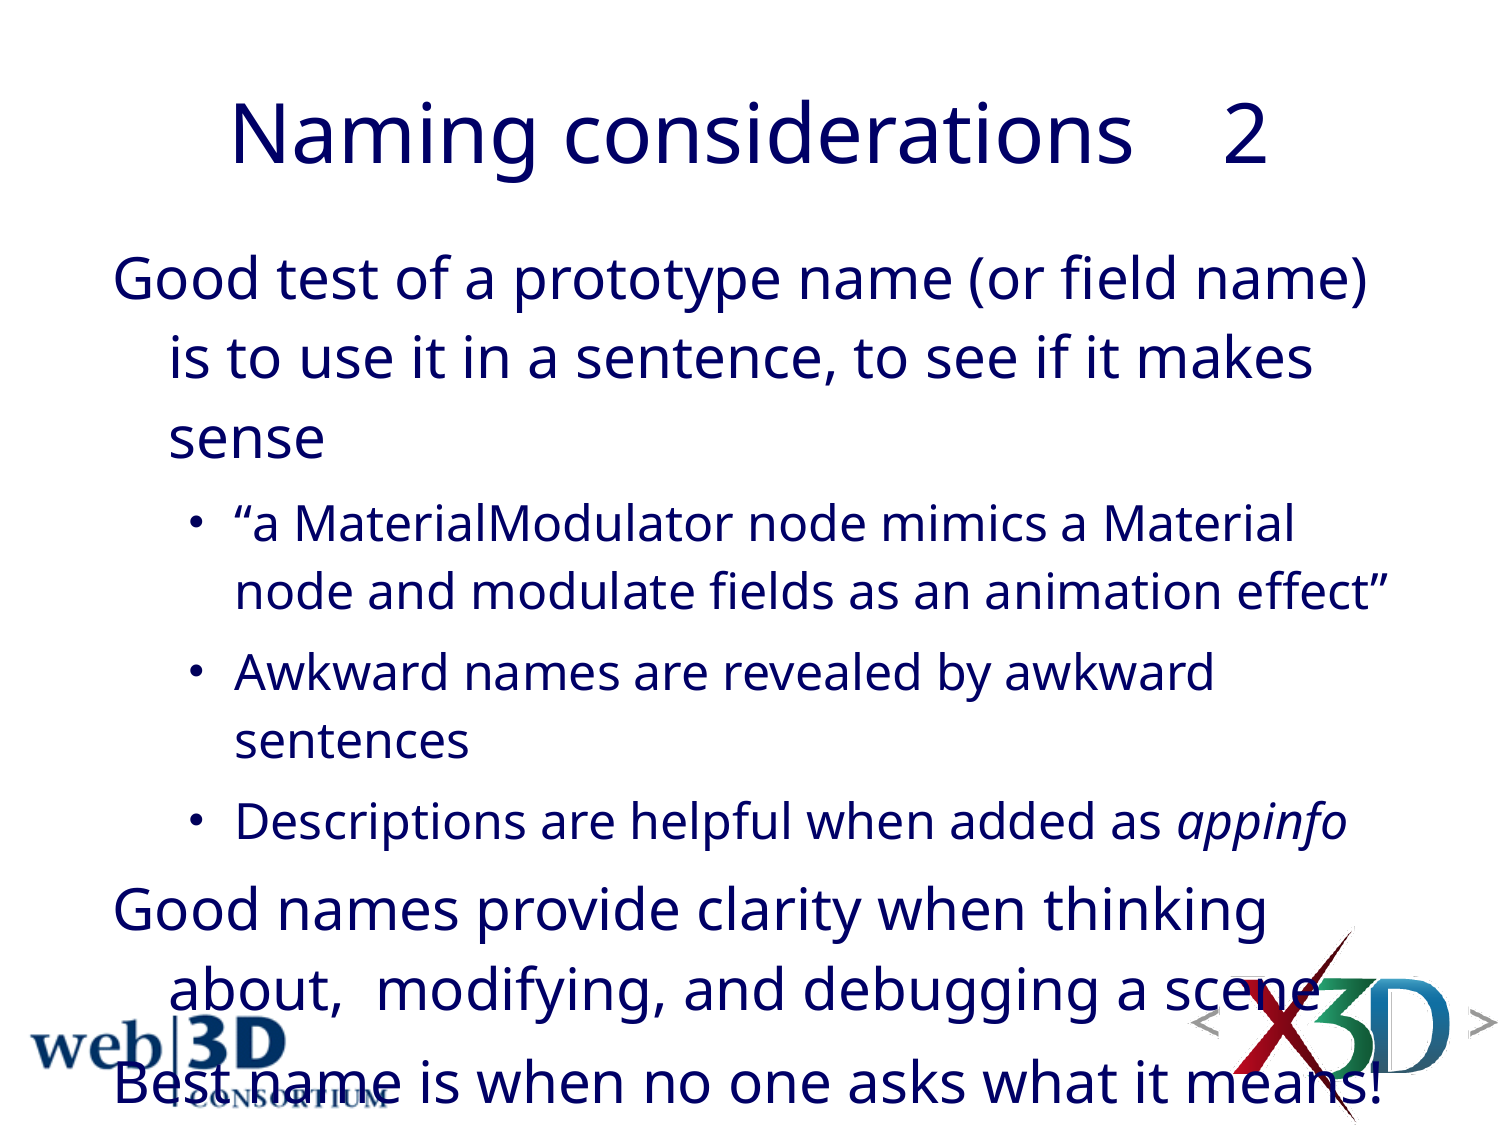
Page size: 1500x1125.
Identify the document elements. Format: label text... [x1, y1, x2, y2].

picture [282, 998, 298, 1006]
picture [1298, 986, 1314, 991]
list Good test of a prototype name (or field name) is to use it in a sentence, to see if it makes sense “a MaterialModulator node mimics a Material node and modulate fields as an animation effect” Awkward names are revealed by awkward sentences Descriptions are helpful when added as appinfo Good names provide clarity when thinking about, modifying, and debugging a scene Best name is when no one asks what it means! Alternatively, questions imply need to improve [112, 237, 1426, 986]
picture [12, 998, 413, 1118]
picture [1187, 926, 1500, 1125]
picture [211, 998, 228, 1006]
title Naming considerations 2 [112, 44, 1388, 218]
picture [1229, 986, 1245, 991]
picture [176, 998, 191, 1006]
picture [246, 998, 263, 1006]
